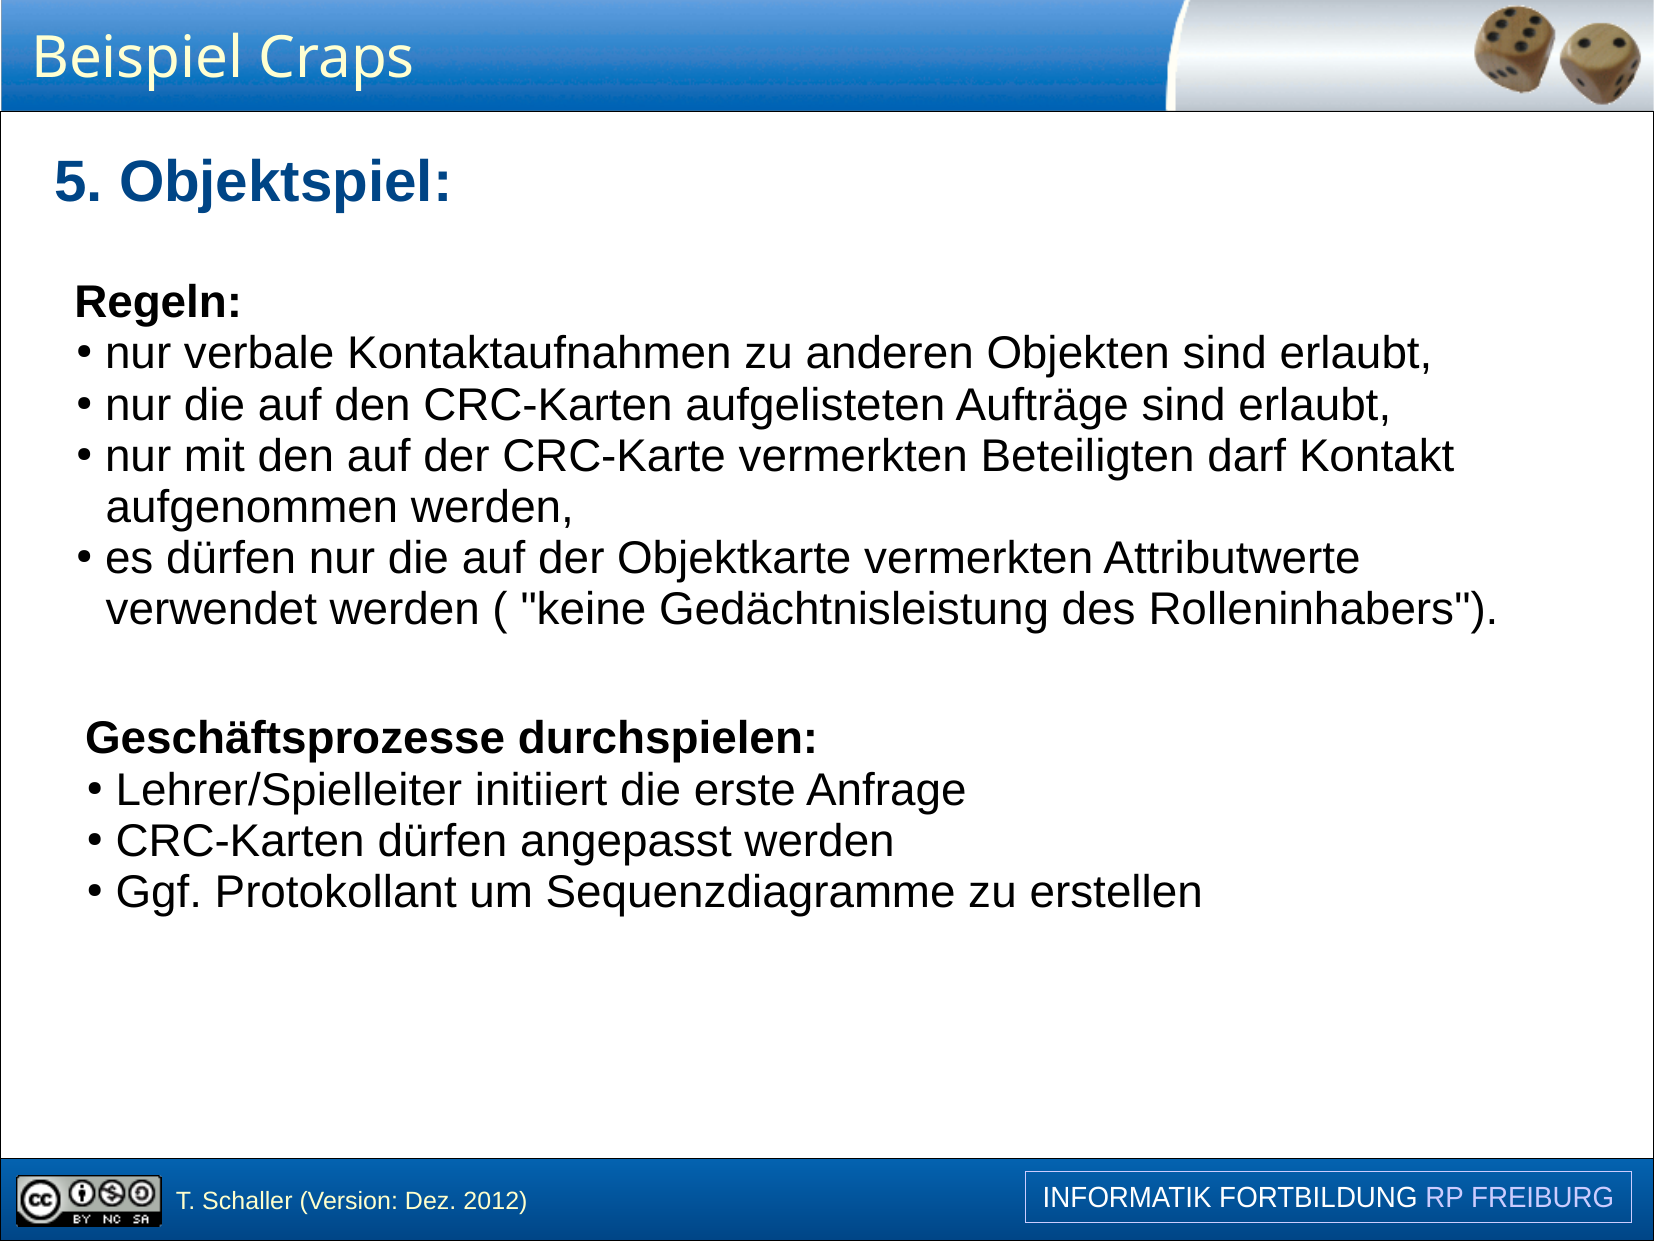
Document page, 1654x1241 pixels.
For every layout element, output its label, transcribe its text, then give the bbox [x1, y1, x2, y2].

picture [0, 0, 1654, 111]
picture [16, 1175, 162, 1227]
title Beispiel Craps [31, 16, 1151, 94]
text_box Regeln: nur verbale Kontaktaufnahmen zu anderen Objekten sind erlaubt, nur die auf den CRC-Karten aufgelisteten Aufträge sind erlaubt, nur mit den auf der CRC-Karte vermerkten Beteiligten darf Kontakt aufgenommen werden, es dürfen nur die auf der Objektkarte vermerkten Attributwerte verwendet werden ( "keine Gedächtnisleistung des Rolleninhabers"). [43, 268, 1563, 642]
text_box 5. Objektspiel: [39, 141, 523, 223]
text_box Geschäftsprozesse durchspielen: Lehrer/Spielleiter initiiert die erste Anfrage CRC-Karten dürfen angepasst werden Ggf. Protokollant um Sequenzdiagramme zu erstellen [54, 705, 1574, 926]
